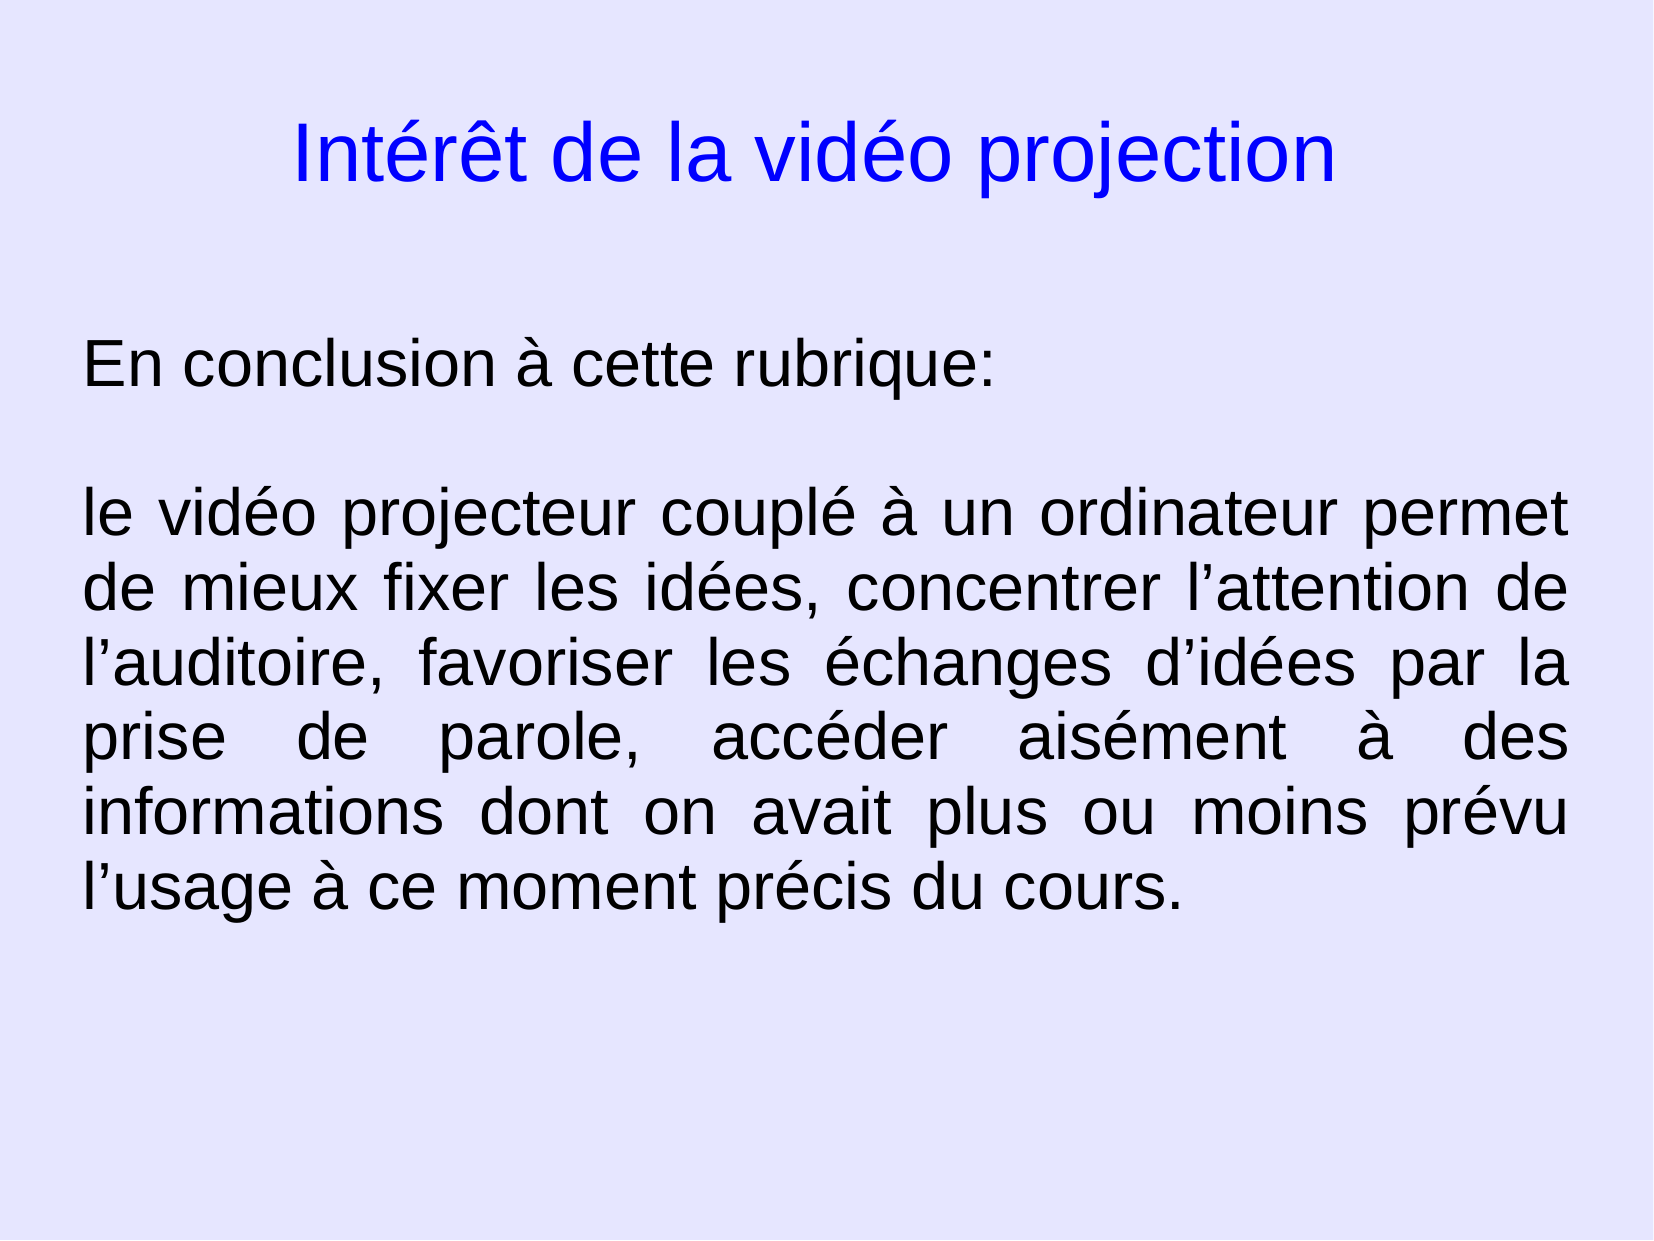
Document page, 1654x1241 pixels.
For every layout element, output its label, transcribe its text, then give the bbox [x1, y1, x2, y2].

title Intérêt de la vidéo projection [82, 56, 1571, 250]
subtitle En conclusion à cette rubrique: le vidéo projecteur couplé à un ordinateur permet de mieux fixer les idées, concentrer l’attention de l’auditoire, favoriser les échanges d’idées par la prise de parole, accéder aisément à des informations dont on avait plus ou moins prévu l’usage à ce moment précis du cours. [82, 297, 1571, 1102]
